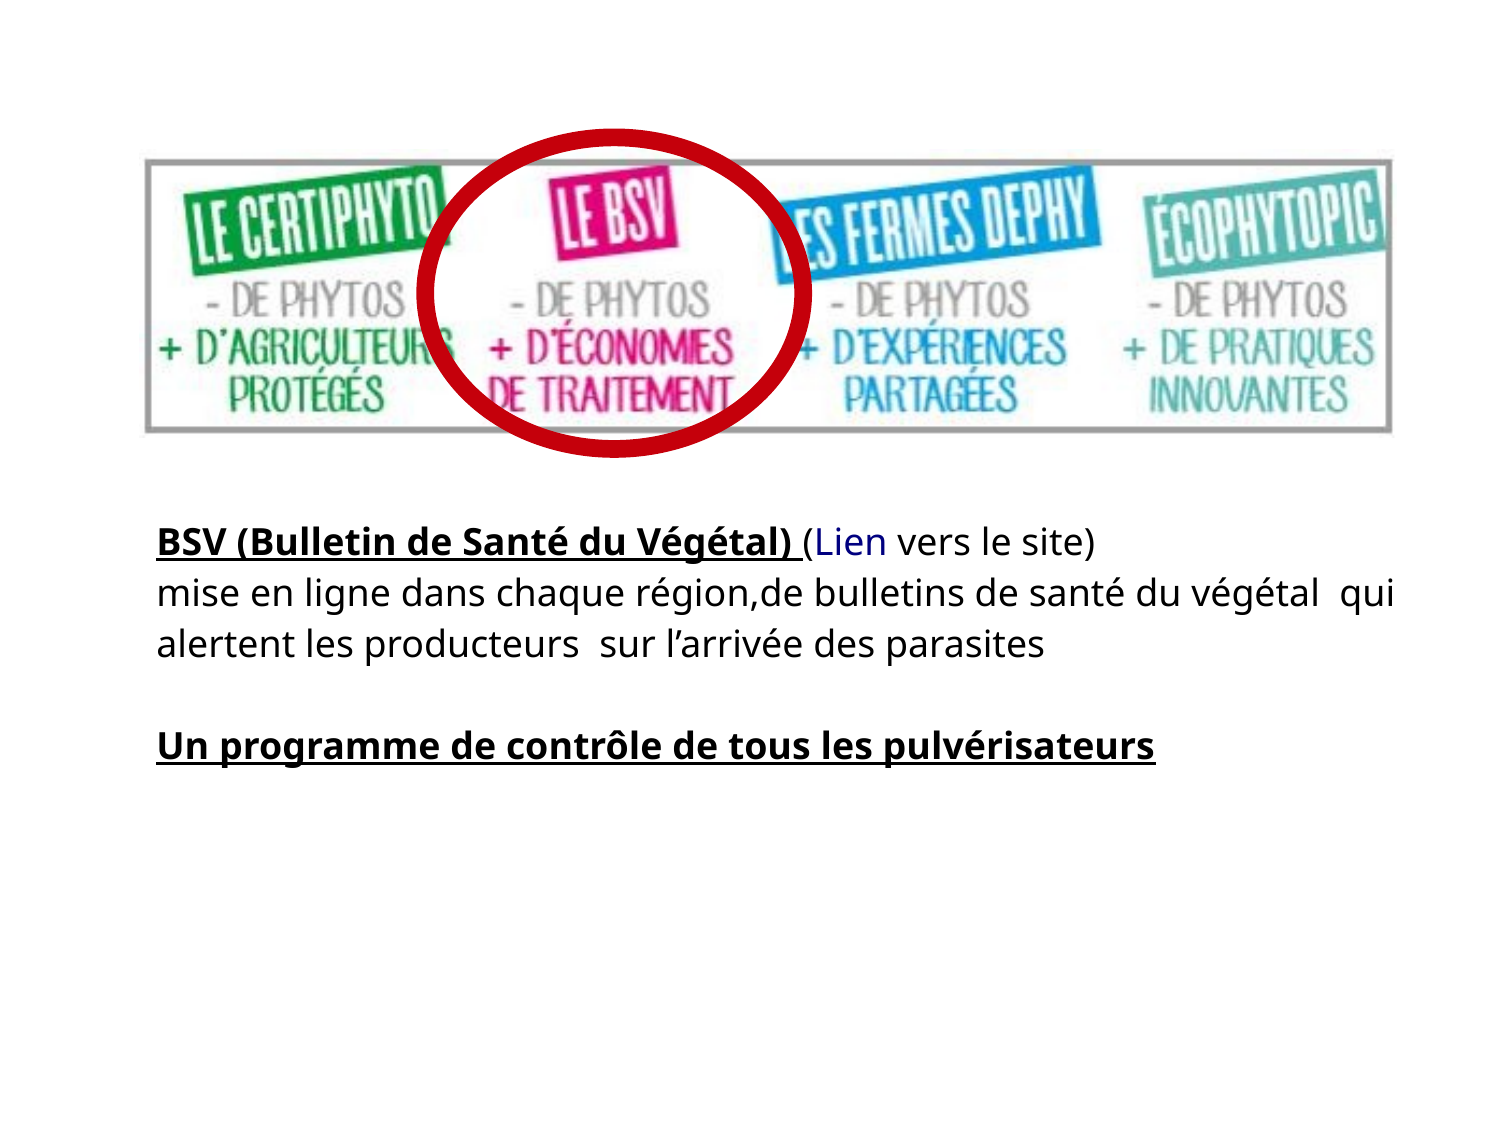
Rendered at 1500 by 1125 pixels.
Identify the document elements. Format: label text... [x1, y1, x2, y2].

picture [435, 149, 794, 438]
picture [139, 149, 517, 438]
text_box BSV (Bulletin de Santé du Végétal) (Lien vers le site) mise en ligne dans chaque région,de bulletins de santé du végétal qui alertent les producteurs sur l’arrivée des parasites Un programme de contrôle de tous les pulvérisateurs [141, 507, 1441, 772]
picture [711, 149, 1397, 438]
